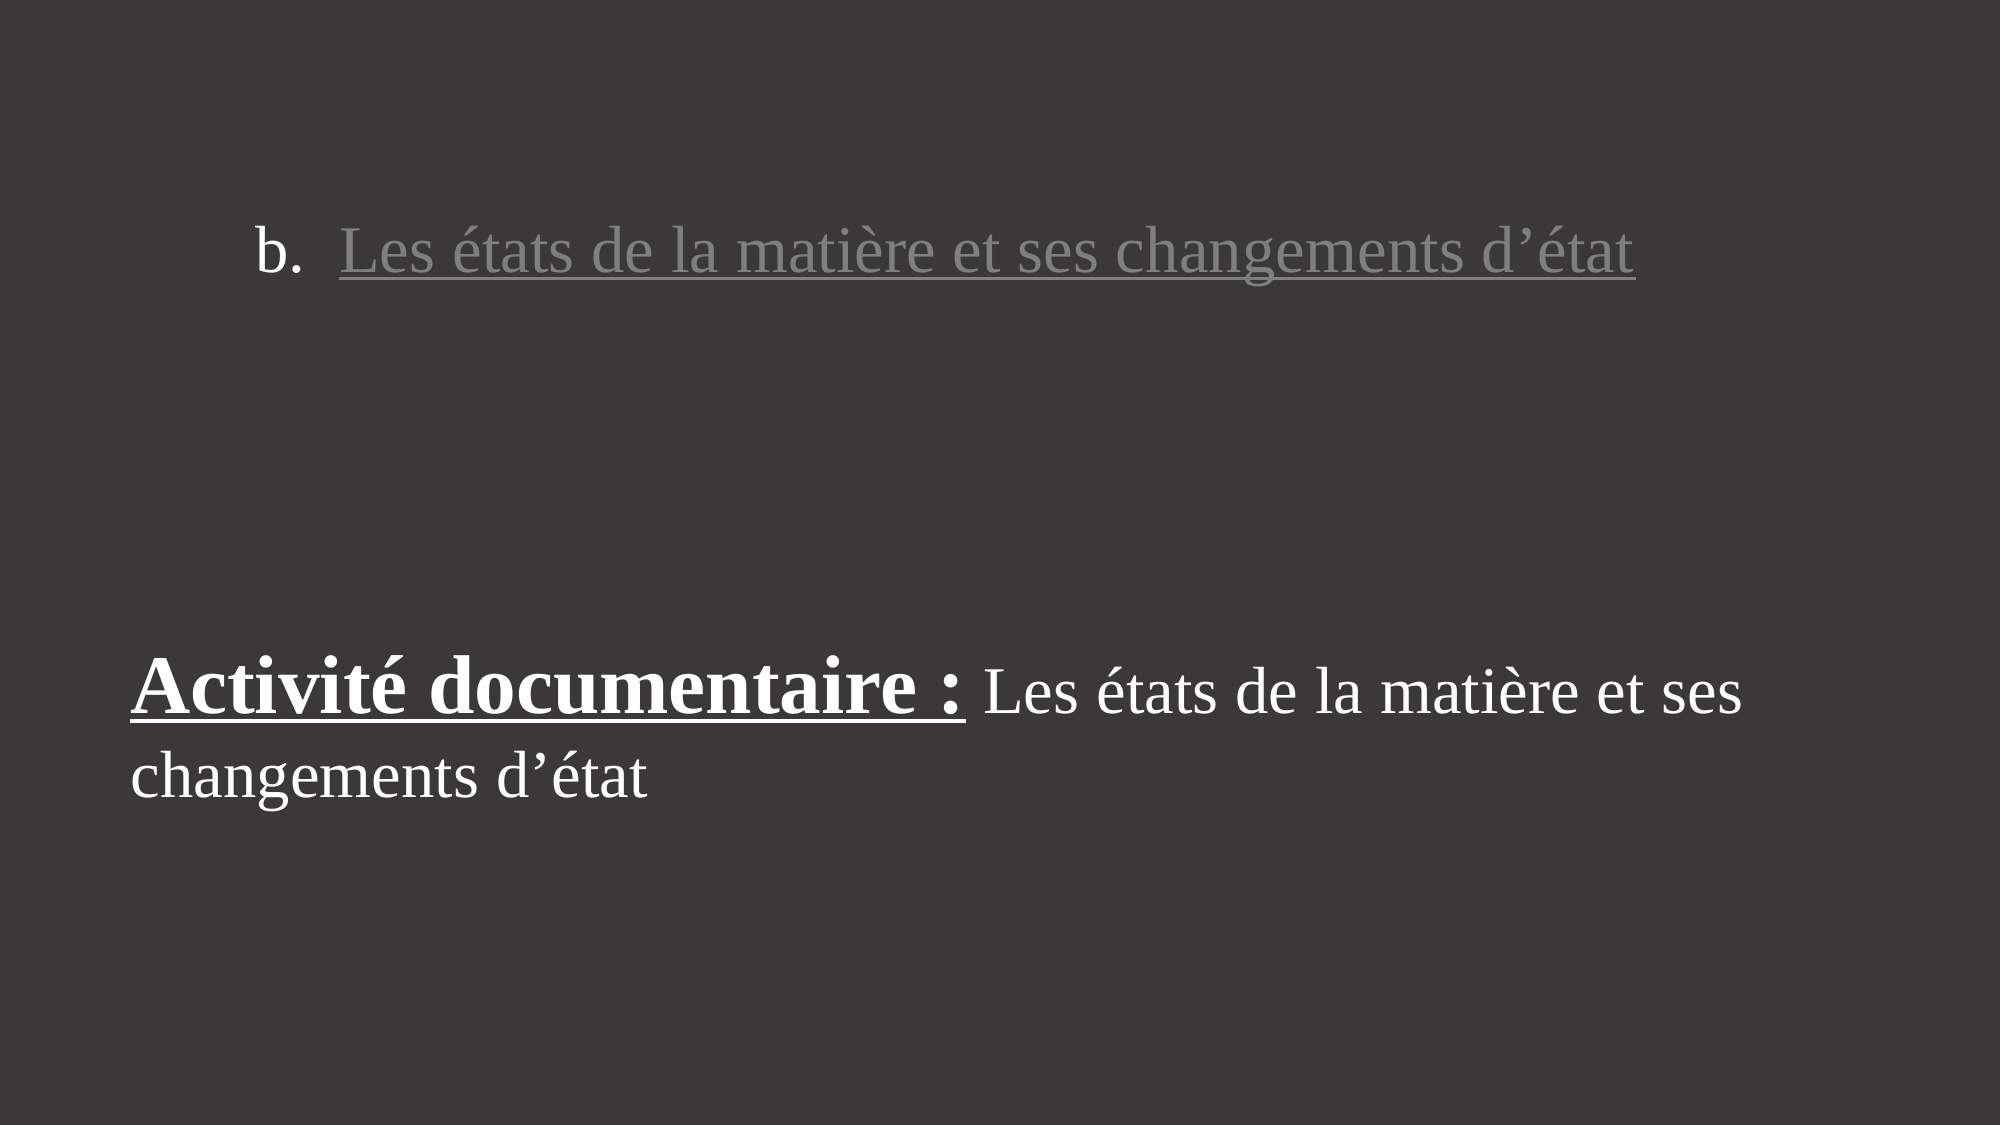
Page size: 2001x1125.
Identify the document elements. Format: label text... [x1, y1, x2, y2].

text_box Les états de la matière et ses changements d’état [240, 198, 1747, 295]
text_box Activité documentaire : Les états de la matière et ses changements d’état [115, 623, 1872, 820]
